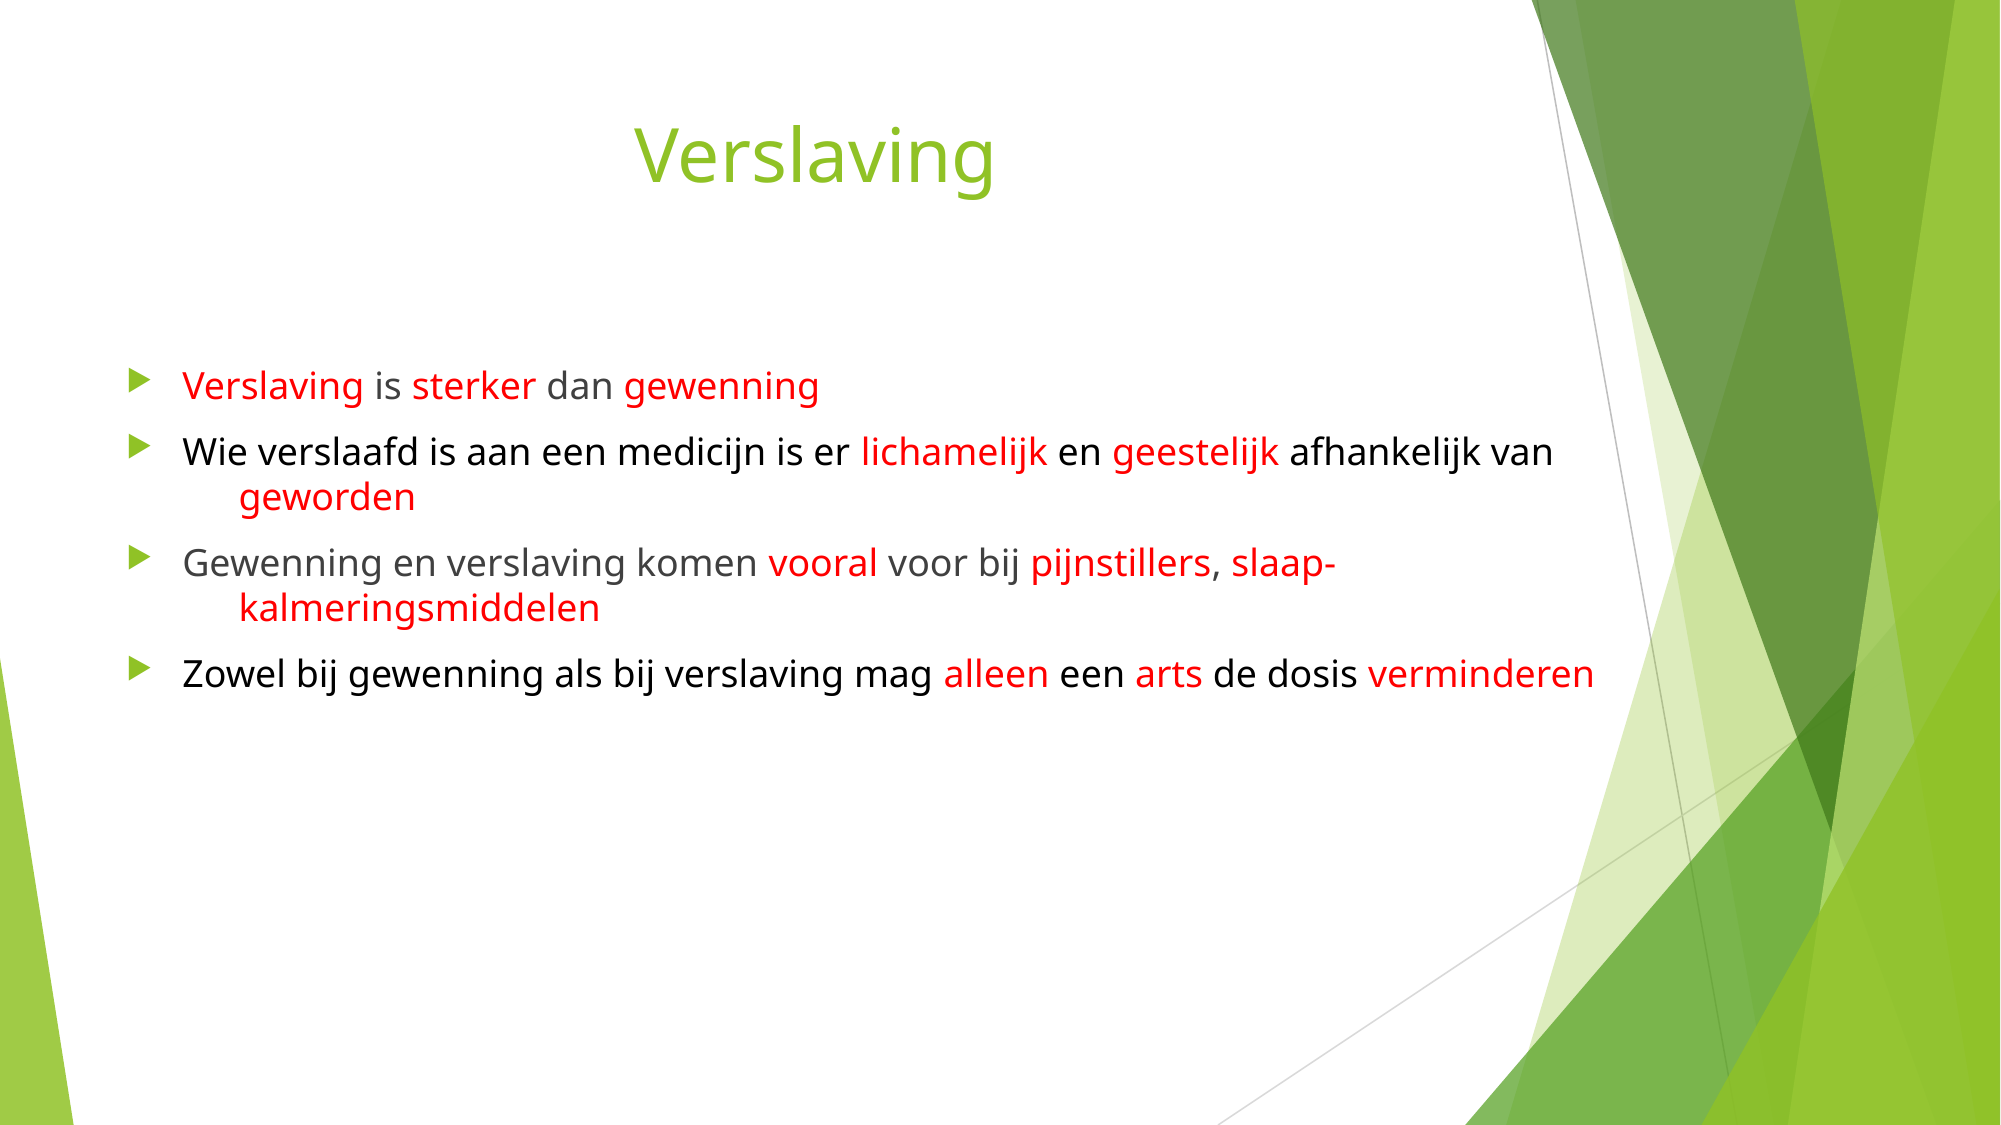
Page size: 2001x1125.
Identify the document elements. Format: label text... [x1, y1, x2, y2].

title Verslaving [111, 99, 1522, 317]
list Verslaving is sterker dan gewenning Wie verslaafd is aan een medicijn is er lichamelijk en geestelijk afhankelijk van geworden Gewenning en verslaving komen vooral voor bij pijnstillers, slaap-kalmeringsmiddelen Zowel bij gewenning als bij verslaving mag alleen een arts de dosis verminderen [111, 354, 1638, 992]
